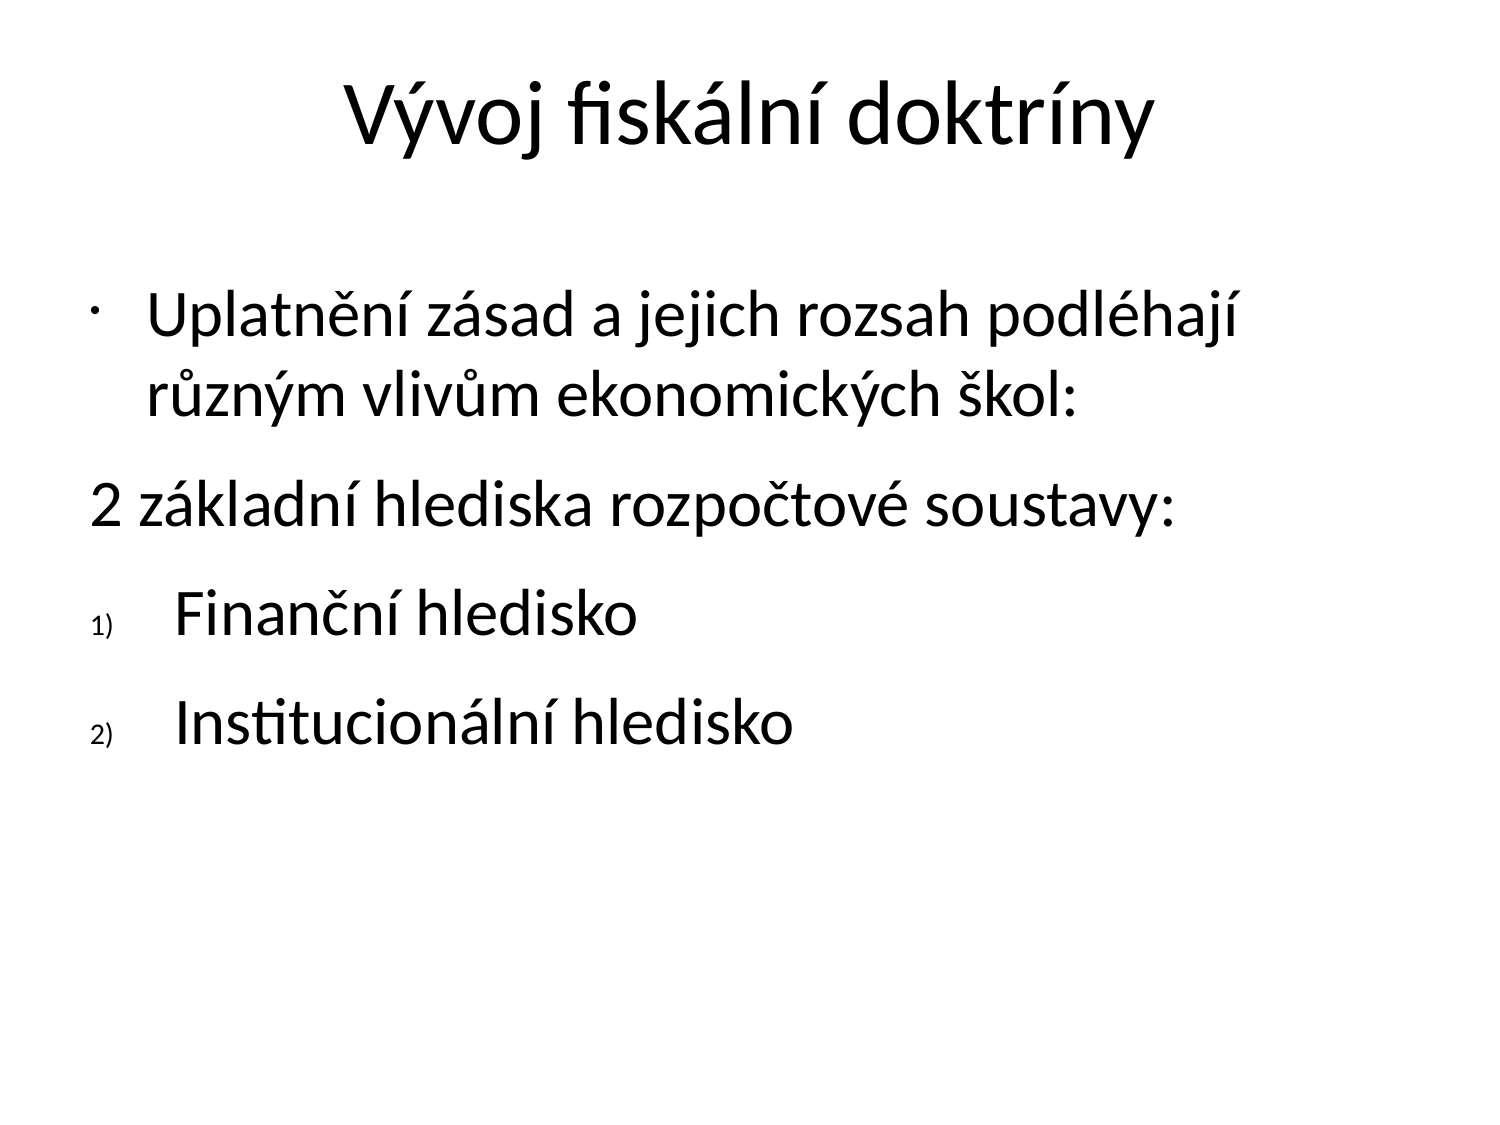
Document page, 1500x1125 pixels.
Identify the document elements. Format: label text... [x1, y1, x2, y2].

list Uplatnění zásad a jejich rozsah podléhají různým vlivům ekonomických škol: 2 základní hlediska rozpočtové soustavy: Finanční hledisko Institucionální hledisko [75, 262, 1425, 1005]
title Vývoj fiskální doktríny [75, 45, 1425, 233]
